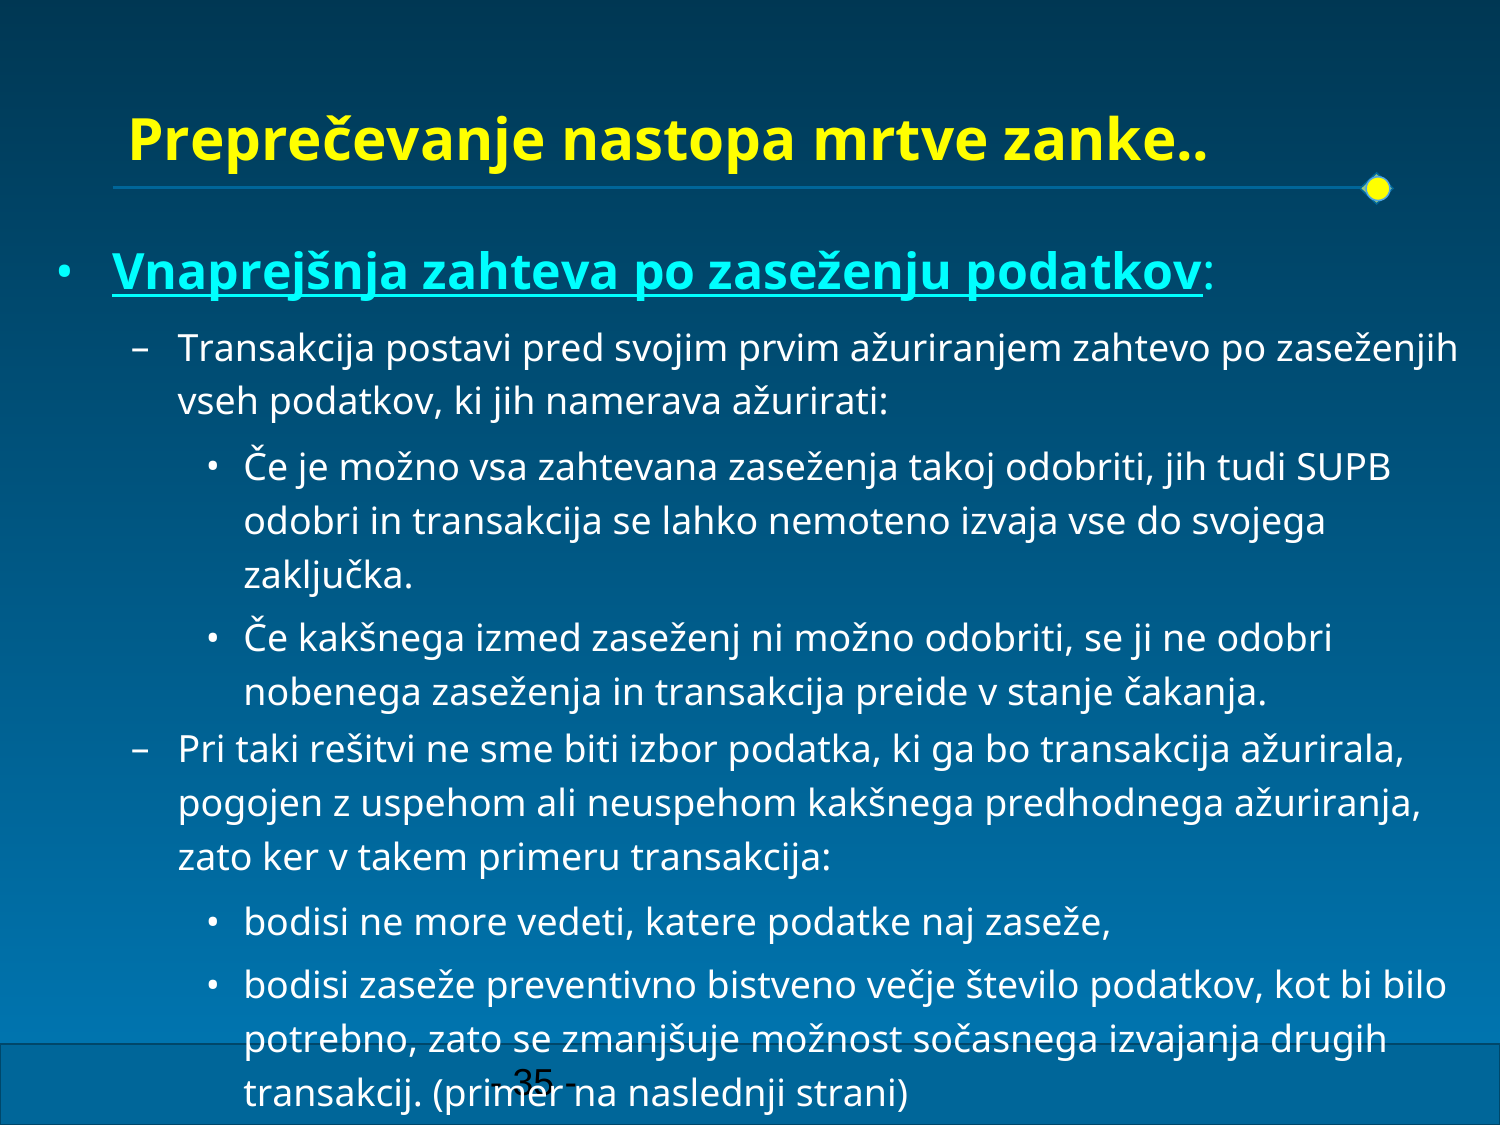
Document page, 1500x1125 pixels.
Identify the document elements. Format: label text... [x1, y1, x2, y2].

title Preprečevanje nastopa mrtve zanke.. [112, 94, 1388, 181]
list Vnaprejšnja zahteva po zaseženju podatkov: Transakcija postavi pred svojim prvim ažuriranjem zahtevo po zaseženjih vseh podatkov, ki jih namerava ažurirati: Če je možno vsa zahtevana zaseženja takoj odobriti, jih tudi SUPB odobri in transakcija se lahko nemoteno izvaja vse do svojega zaključka. Če kakšnega izmed zaseženj ni možno odobriti, se ji ne odobri nobenega zaseženja in transakcija preide v stanje čakanja. Pri taki rešitvi ne sme biti izbor podatka, ki ga bo transakcija ažurirala, pogojen z uspehom ali neuspehom kakšnega predhodnega ažuriranja, zato ker v takem primeru transakcija: bodisi ne more vedeti, katere podatke naj zaseže, bodisi zaseže preventivno bistveno večje število podatkov, kot bi bilo potrebno, zato se zmanjšuje možnost sočasnega izvajanja drugih transakcij. (primer na naslednji strani) [41, 220, 1500, 990]
